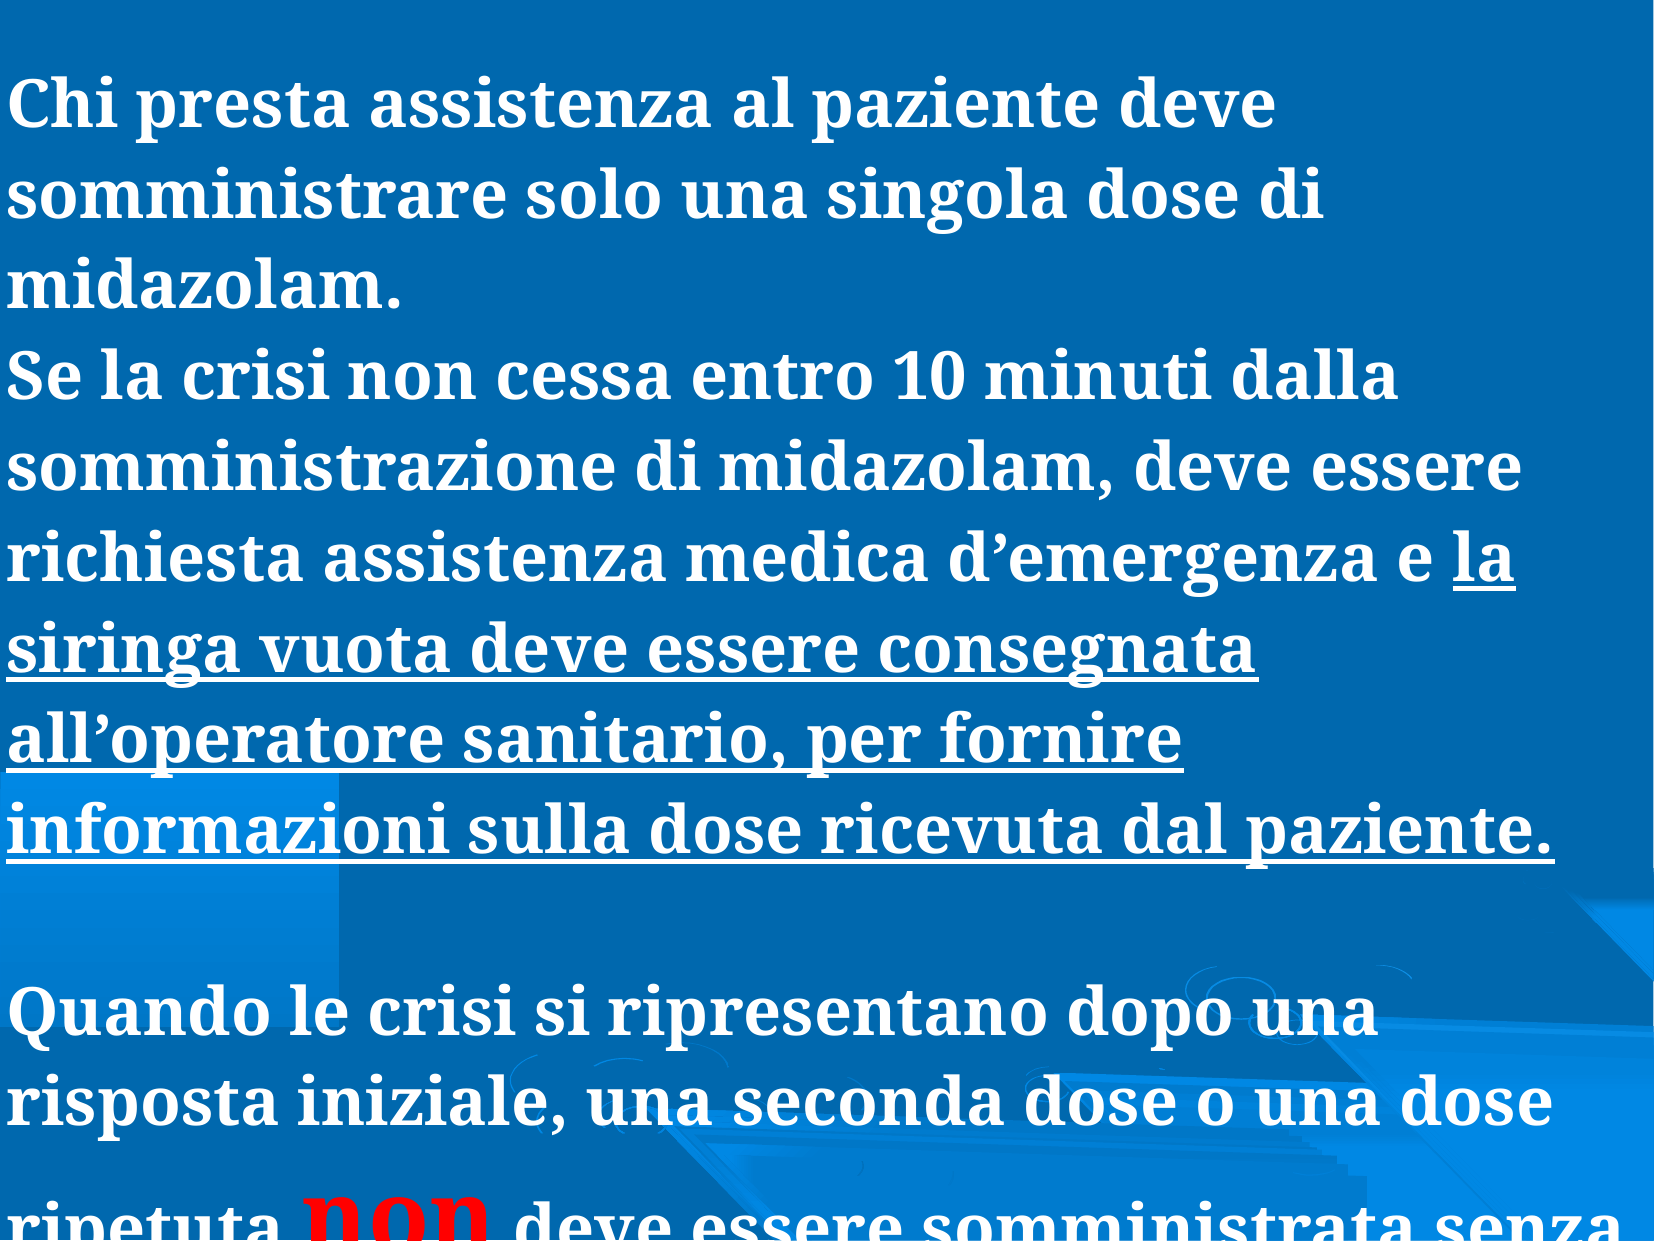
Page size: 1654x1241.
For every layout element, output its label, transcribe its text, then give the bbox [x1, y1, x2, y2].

text_box Chi presta assistenza al paziente deve somministrare solo una singola dose di midazolam. Se la crisi non cessa entro 10 minuti dalla somministrazione di midazolam, deve essere richiesta assistenza medica d’emergenza e la siringa vuota deve essere consegnata all’operatore sanitario, per fornire informazioni sulla dose ricevuta dal paziente. Quando le crisi si ripresentano dopo una risposta iniziale, una seconda dose o una dose ripetuta non deve essere somministrata senza consultare prima il medico. [0, 48, 1654, 981]
